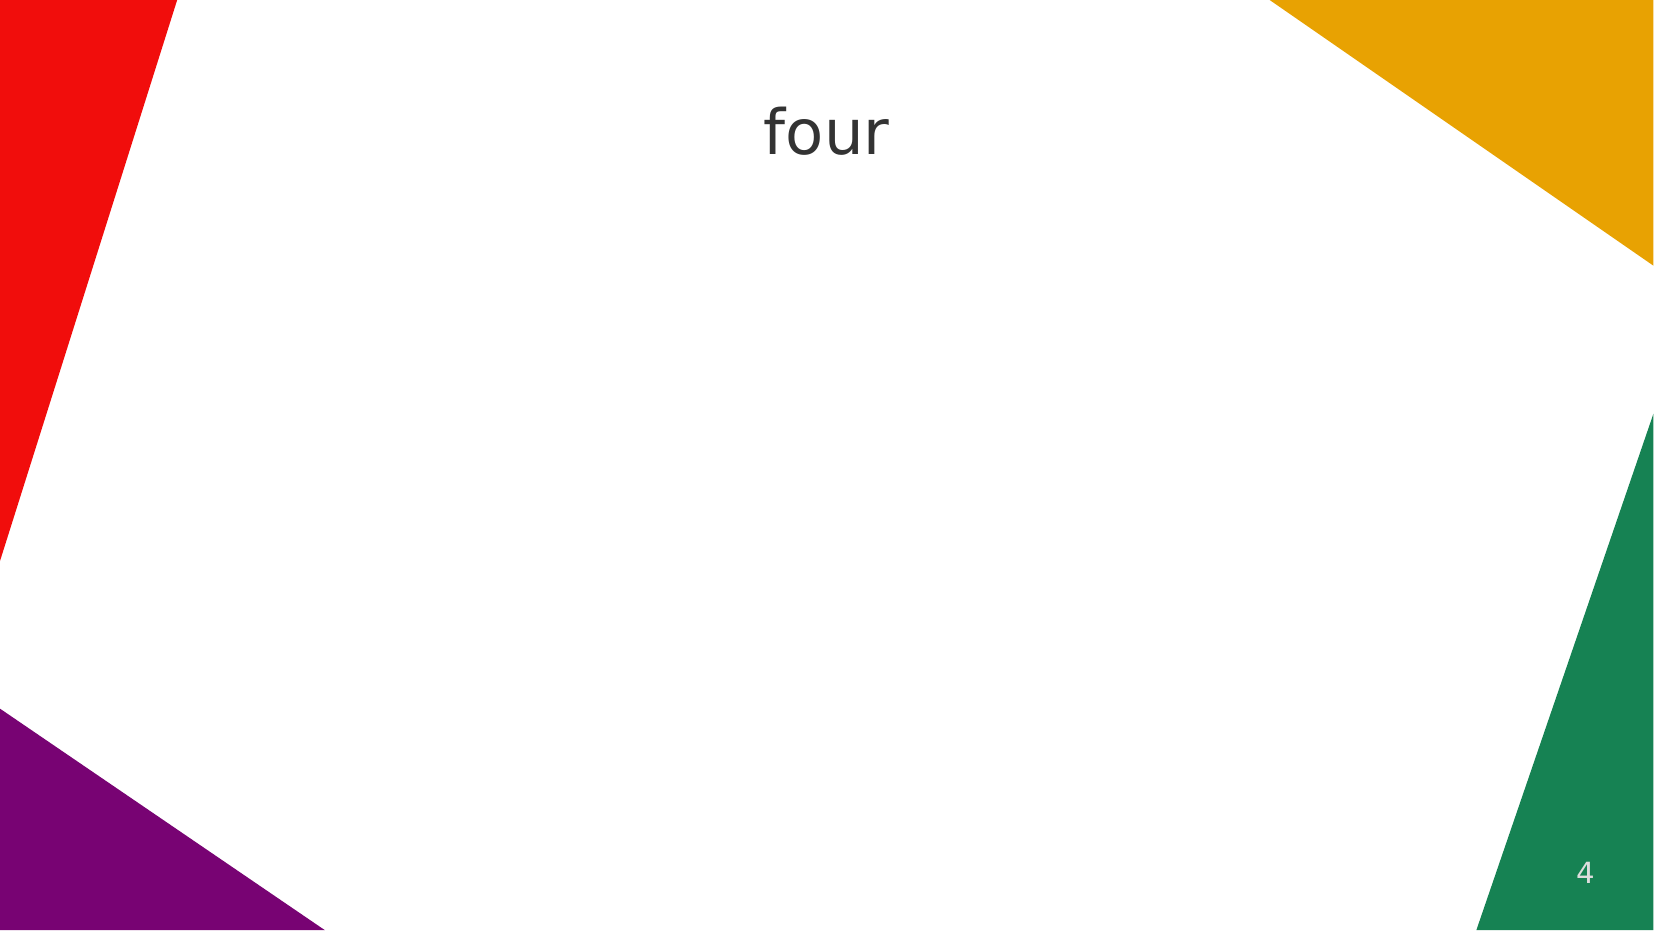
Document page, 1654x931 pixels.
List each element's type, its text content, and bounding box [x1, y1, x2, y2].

title four [118, 59, 1536, 207]
